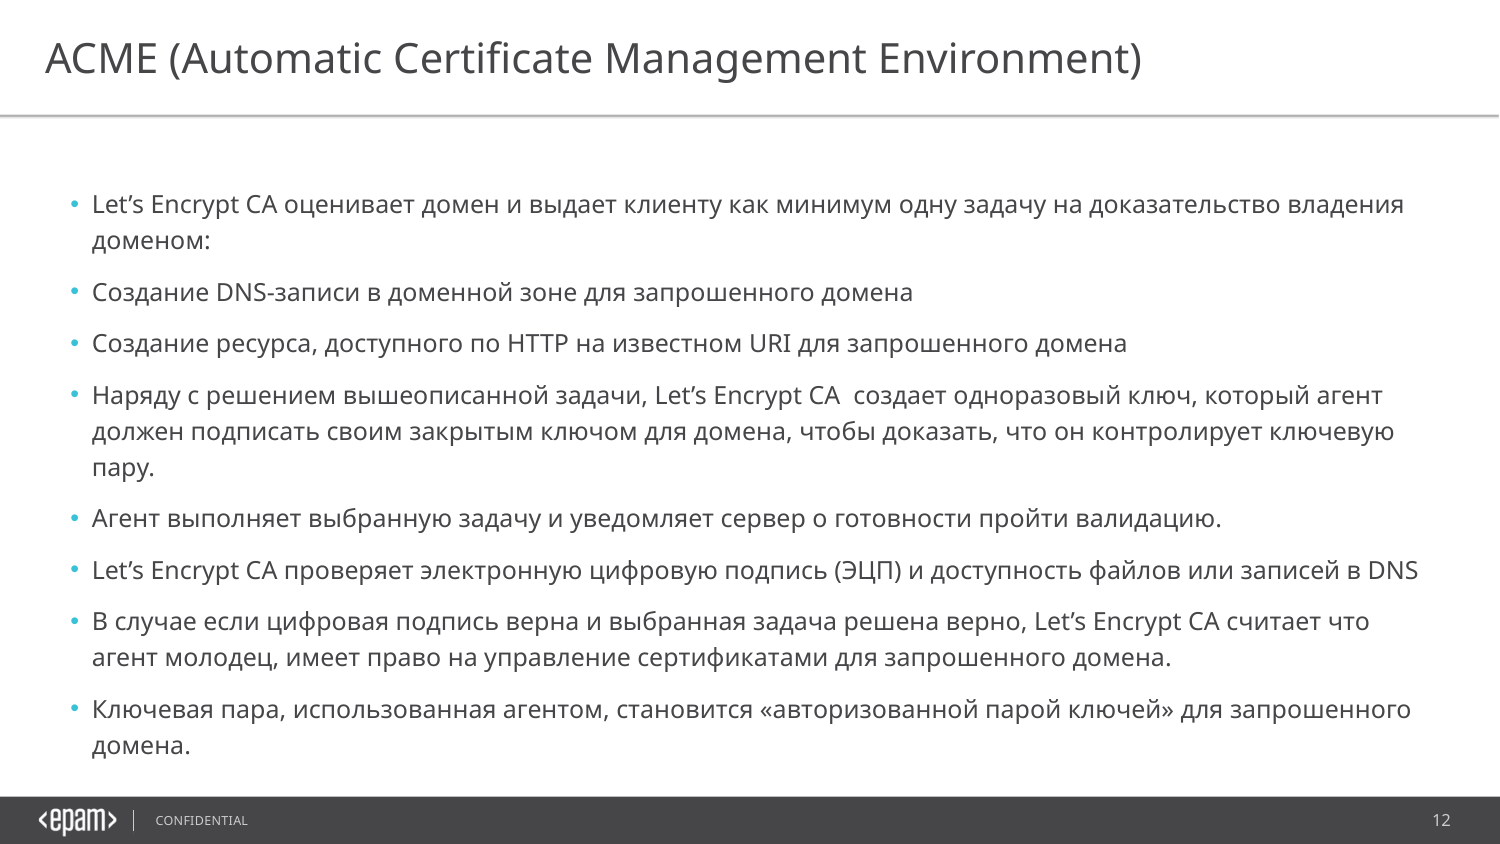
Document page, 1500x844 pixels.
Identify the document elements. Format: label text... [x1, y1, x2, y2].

list ACME (Automatic Certificate Management Environment) [0, 0, 1500, 115]
list Let’s Encrypt CA оценивает домен и выдает клиенту как минимум одну задачу на доказательство владения доменом: Создание DNS-записи в доменной зоне для запрошенного домена Создание ресурса, доступного по HTTP на известном URI для запрошенного домена Наряду с решением вышеописанной задачи, Let’s Encrypt CA создает одноразовый ключ, который агент должен подписать своим закрытым ключом для домена, чтобы доказать, что он контролирует ключевую пару. Агент выполняет выбранную задачу и уведомляет сервер о готовности пройти валидацию. Let’s Encrypt CA проверяет электронную цифровую подпись (ЭЦП) и доступность файлов или записей в DNS В случае если цифровая подпись верна и выбранная задача решена верно, Let’s Encrypt CA считает что агент молодец, имеет право на управление сертификатами для запрошенного домена. Ключевая пара, использованная агентом, становится «авторизованной парой ключей» для запрошенного домена. [59, 177, 1441, 733]
picture [38, 808, 117, 837]
